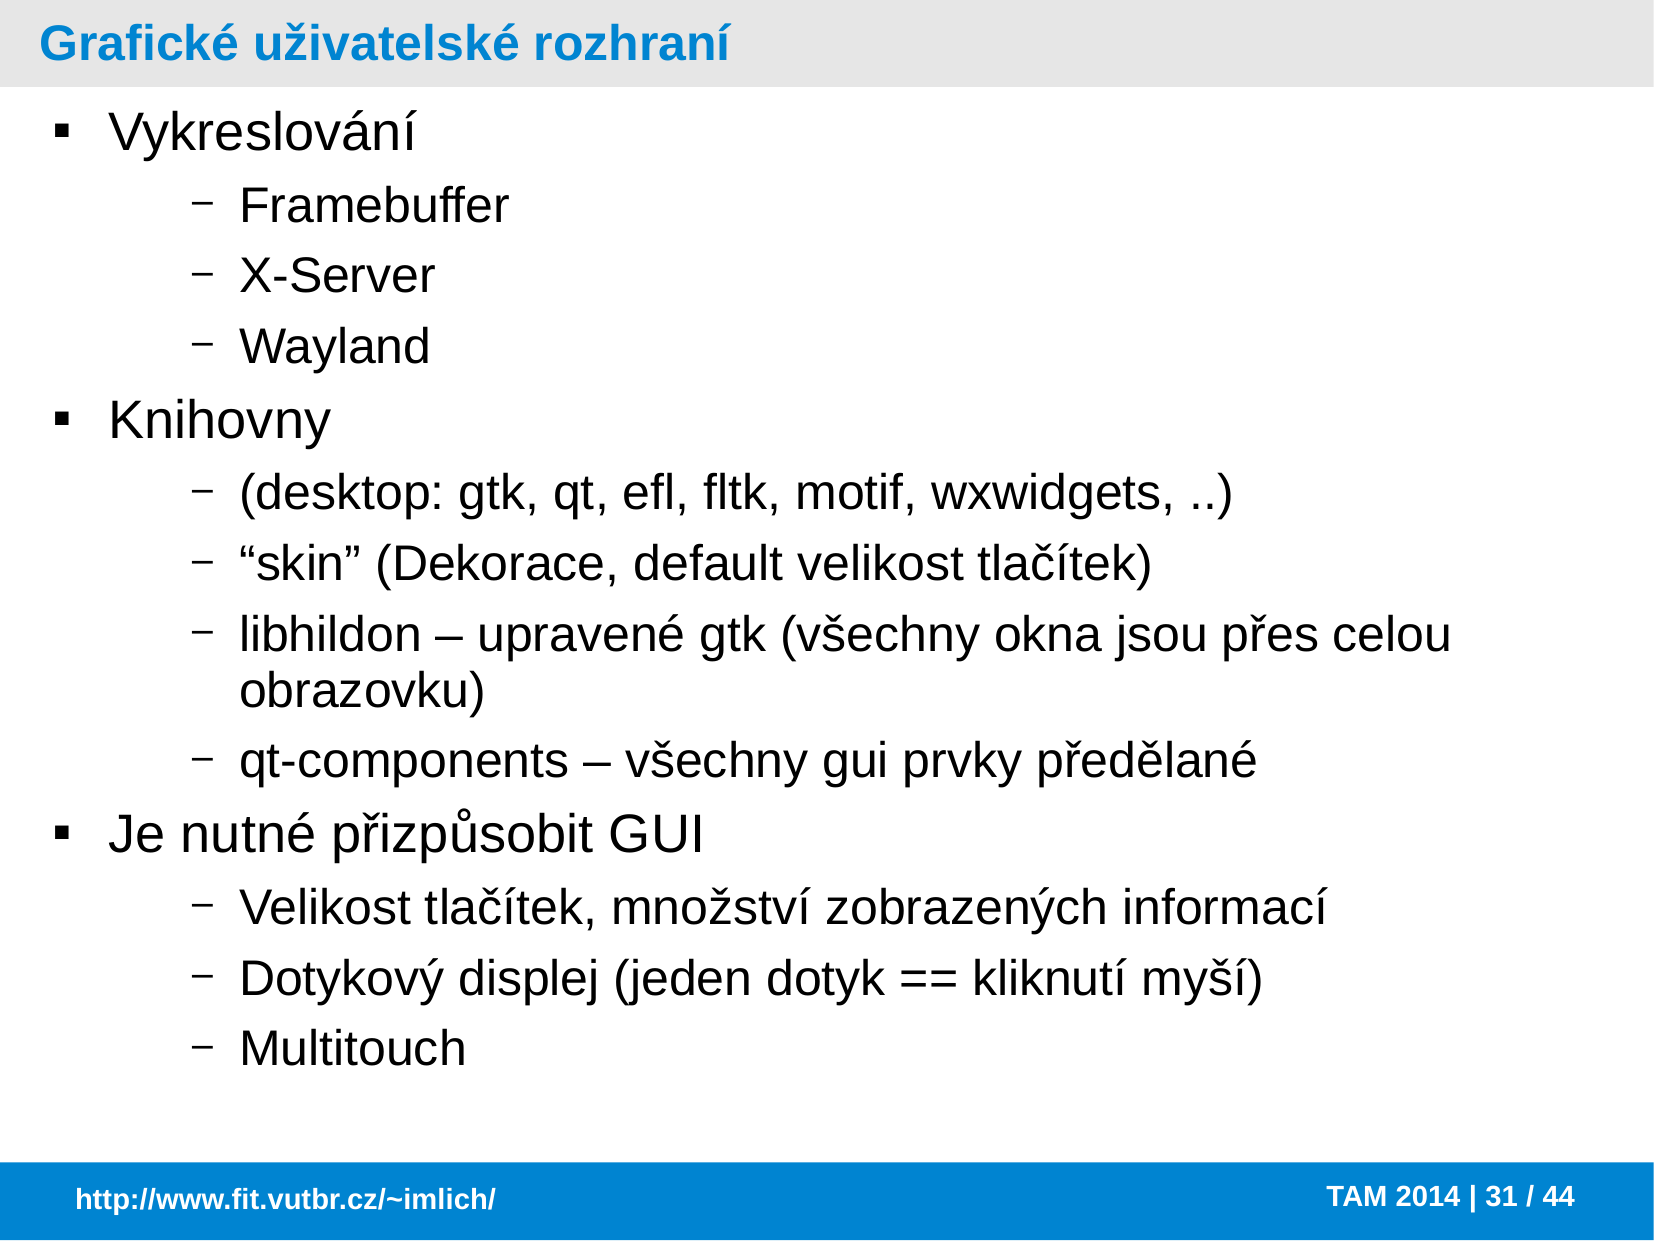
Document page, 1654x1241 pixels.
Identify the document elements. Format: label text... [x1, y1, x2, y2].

title Grafické uživatelské rozhraní [39, 5, 1615, 81]
list Vykreslování Framebuffer X-Server Wayland Knihovny (desktop: gtk, qt, efl, fltk, motif, wxwidgets, ..) “skin” (Dekorace, default velikost tlačítek) libhildon – upravené gtk (všechny okna jsou přes celou obrazovku) qt-components – všechny gui prvky předělané Je nutné přizpůsobit GUI Velikost tlačítek, množství zobrazených informací Dotykový displej (jeden dotyk == kliknutí myší) Multitouch [37, 101, 1613, 1163]
